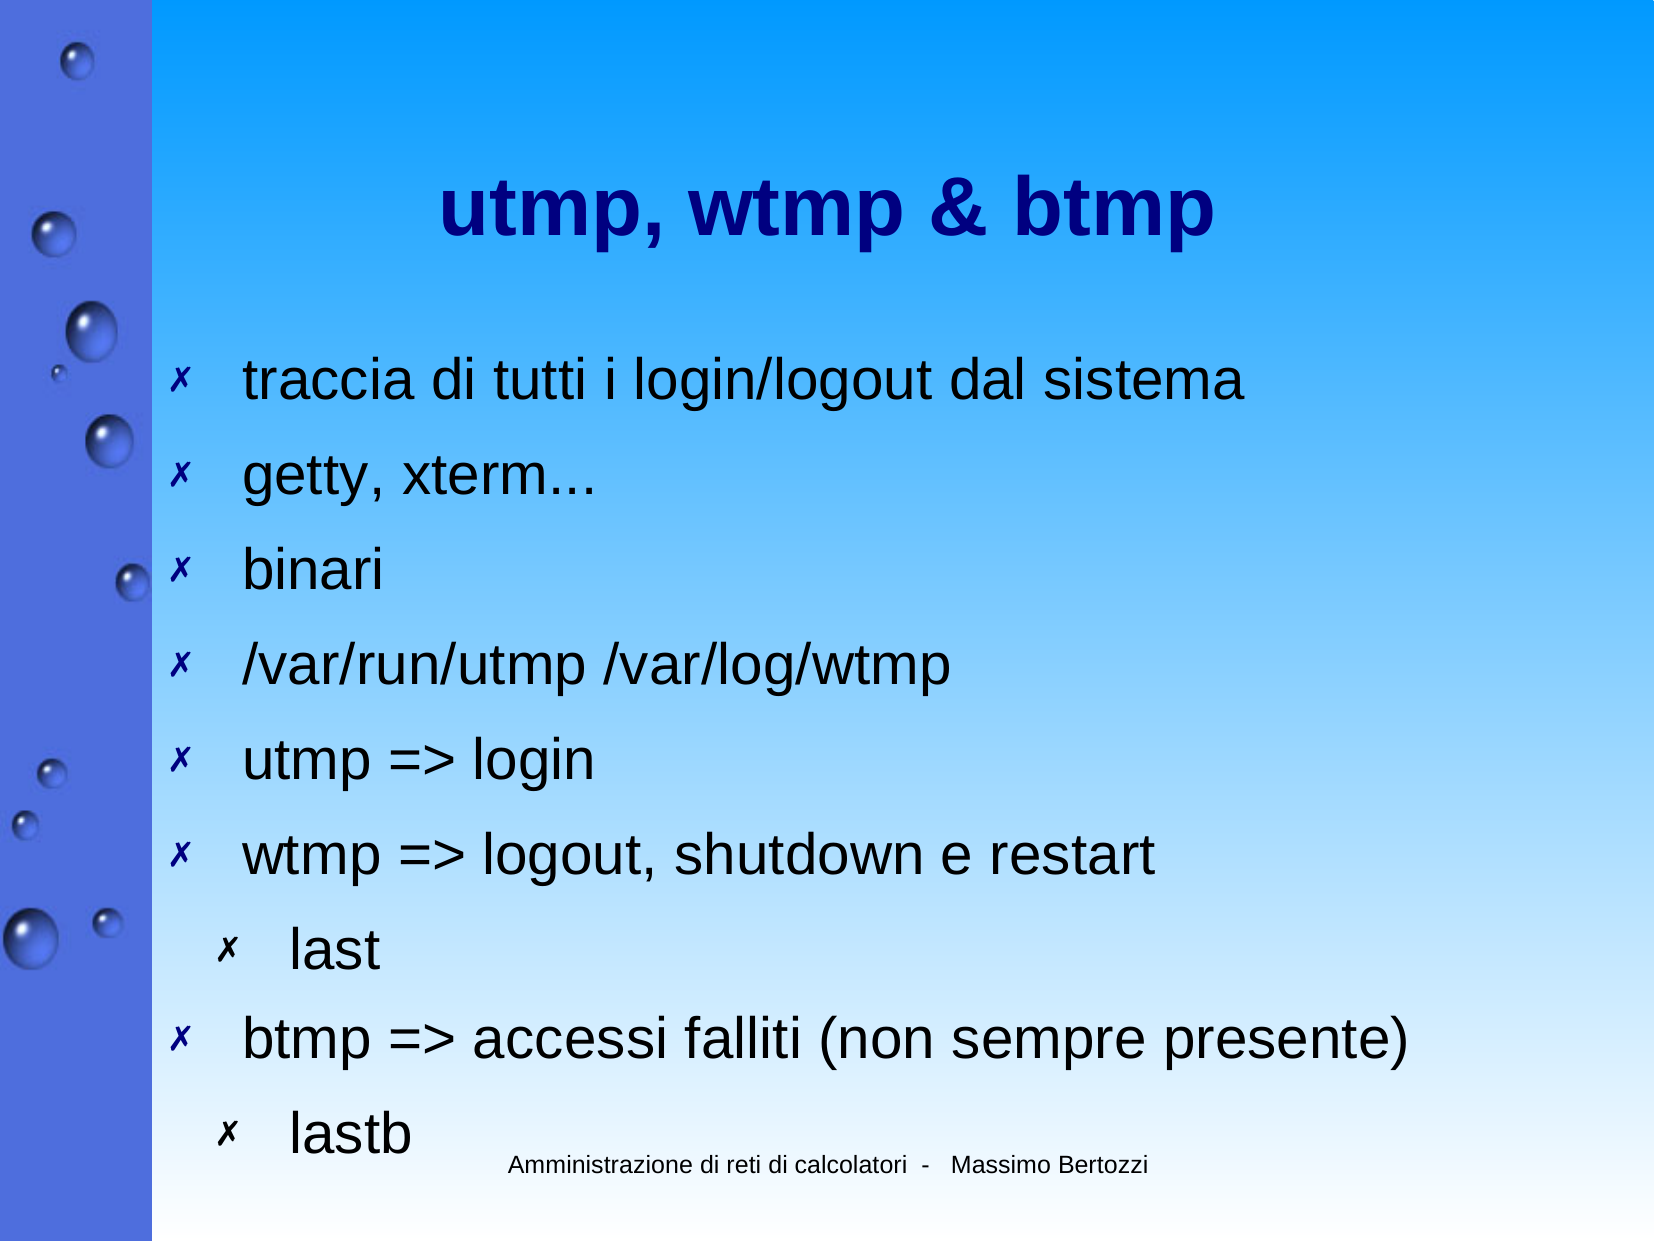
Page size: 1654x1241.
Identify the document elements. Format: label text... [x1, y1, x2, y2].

list traccia di tutti i login/logout dal sistema getty, xterm... binari /var/run/utmp /var/log/wtmp utmp => login wtmp => logout, shutdown e restart last btmp => accessi falliti (non sempre presente) lastb [159, 346, 1572, 1167]
picture [0, 0, 152, 1241]
title utmp, wtmp & btmp [121, 102, 1534, 311]
